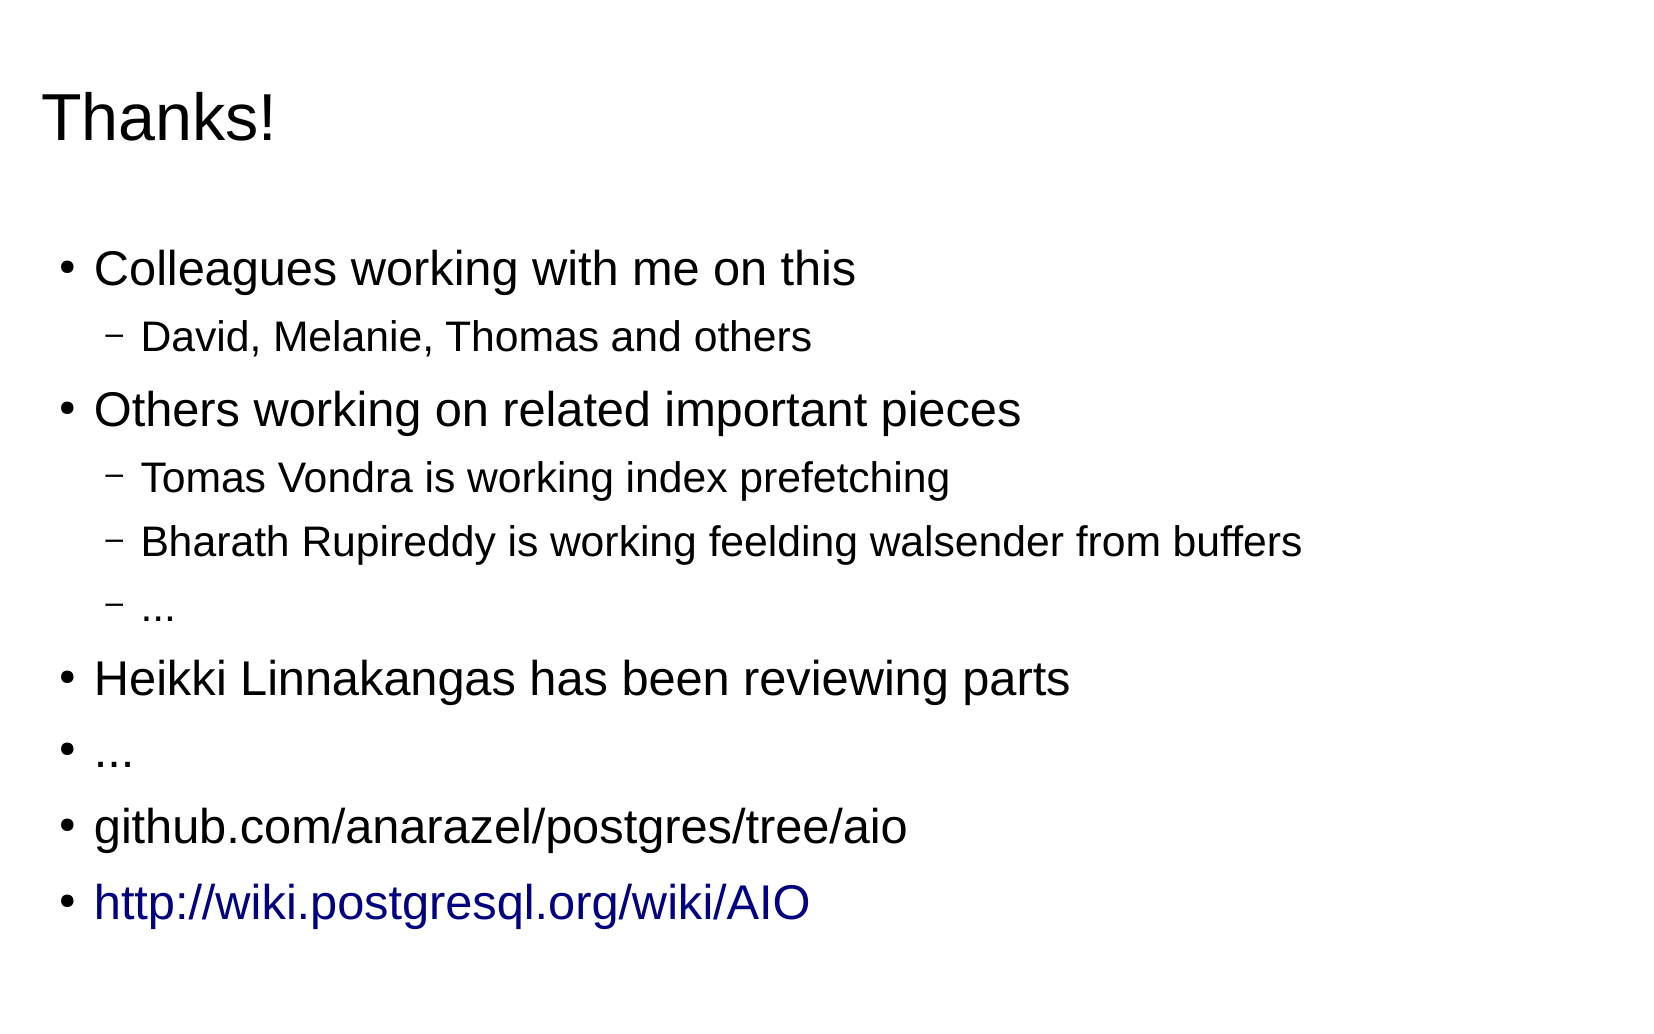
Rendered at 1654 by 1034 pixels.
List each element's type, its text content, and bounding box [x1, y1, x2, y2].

list Colleagues working with me on this David, Melanie, Thomas and others Others working on related important pieces Tomas Vondra is working index prefetching Bharath Rupireddy is working feelding walsender from buffers ... Heikki Linnakangas has been reviewing parts ... github.com/anarazel/postgres/tree/aio http://wiki.postgresql.org/wiki/AIO [47, 241, 1605, 930]
title Thanks! [41, 40, 1605, 195]
